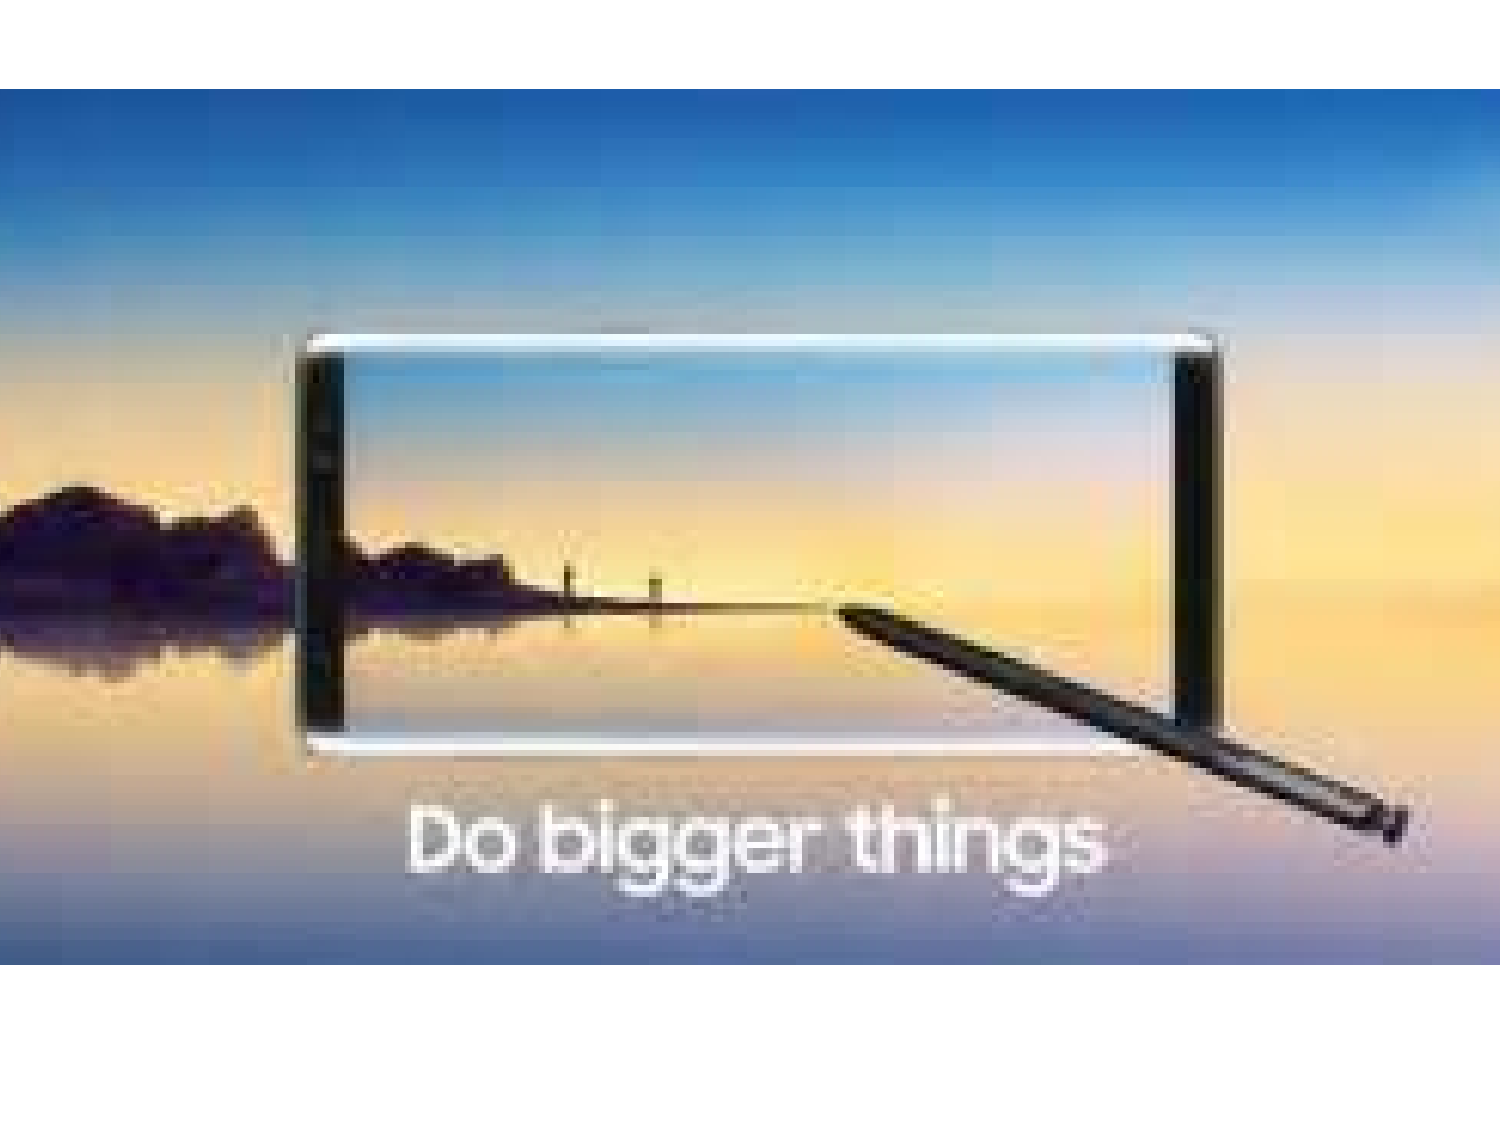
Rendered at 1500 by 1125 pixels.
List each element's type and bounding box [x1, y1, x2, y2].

picture [0, 90, 1500, 965]
